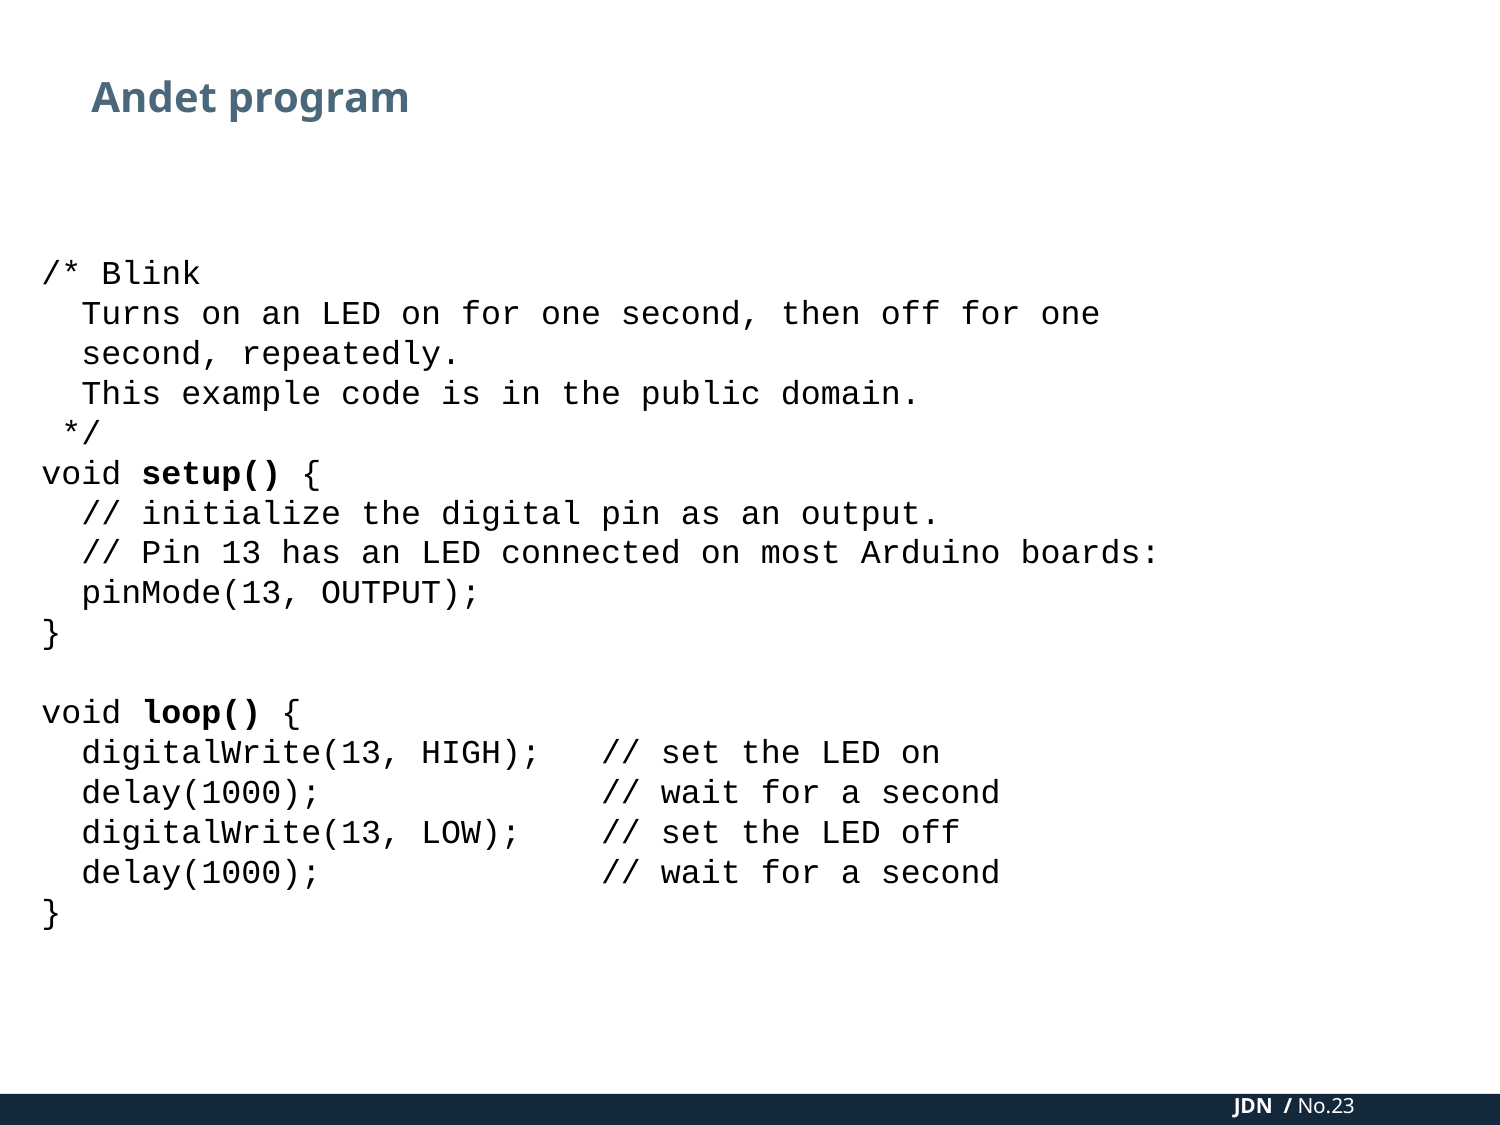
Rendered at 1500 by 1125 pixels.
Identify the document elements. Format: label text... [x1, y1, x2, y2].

text_box /* Blink Turns on an LED on for one second, then off for one second, repeatedly. This example code is in the public domain. */ void setup() { // initialize the digital pin as an output. // Pin 13 has an LED connected on most Arduino boards: pinMode(13, OUTPUT); } void loop() { digitalWrite(13, HIGH); // set the LED on delay(1000); // wait for a second digitalWrite(13, LOW); // set the LED off delay(1000); // wait for a second } [26, 243, 1420, 1056]
title Andet program [76, 39, 1425, 153]
